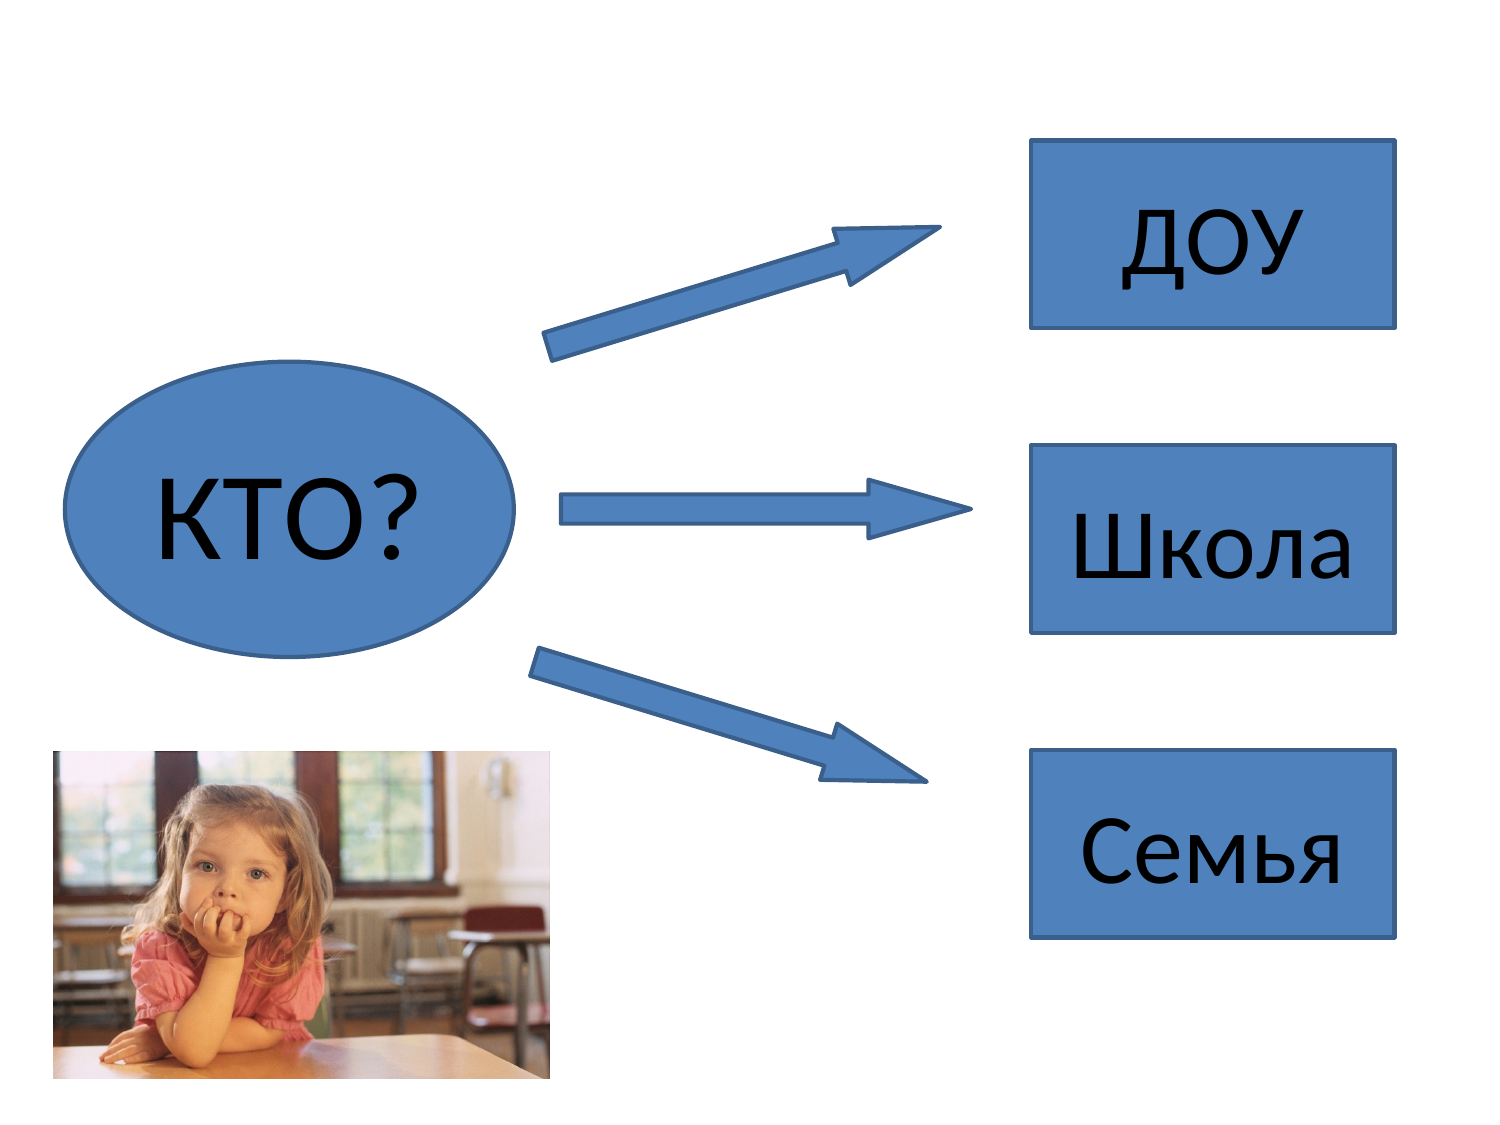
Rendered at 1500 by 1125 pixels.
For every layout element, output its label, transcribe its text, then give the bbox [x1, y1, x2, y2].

text_box КТО? [64, 361, 514, 658]
text_box [543, 226, 941, 361]
text_box Семья [1031, 749, 1395, 938]
picture [53, 751, 550, 1079]
text_box [530, 647, 927, 782]
text_box Школа [1031, 445, 1395, 633]
text_box [560, 479, 972, 539]
text_box ДОУ [1031, 140, 1395, 329]
